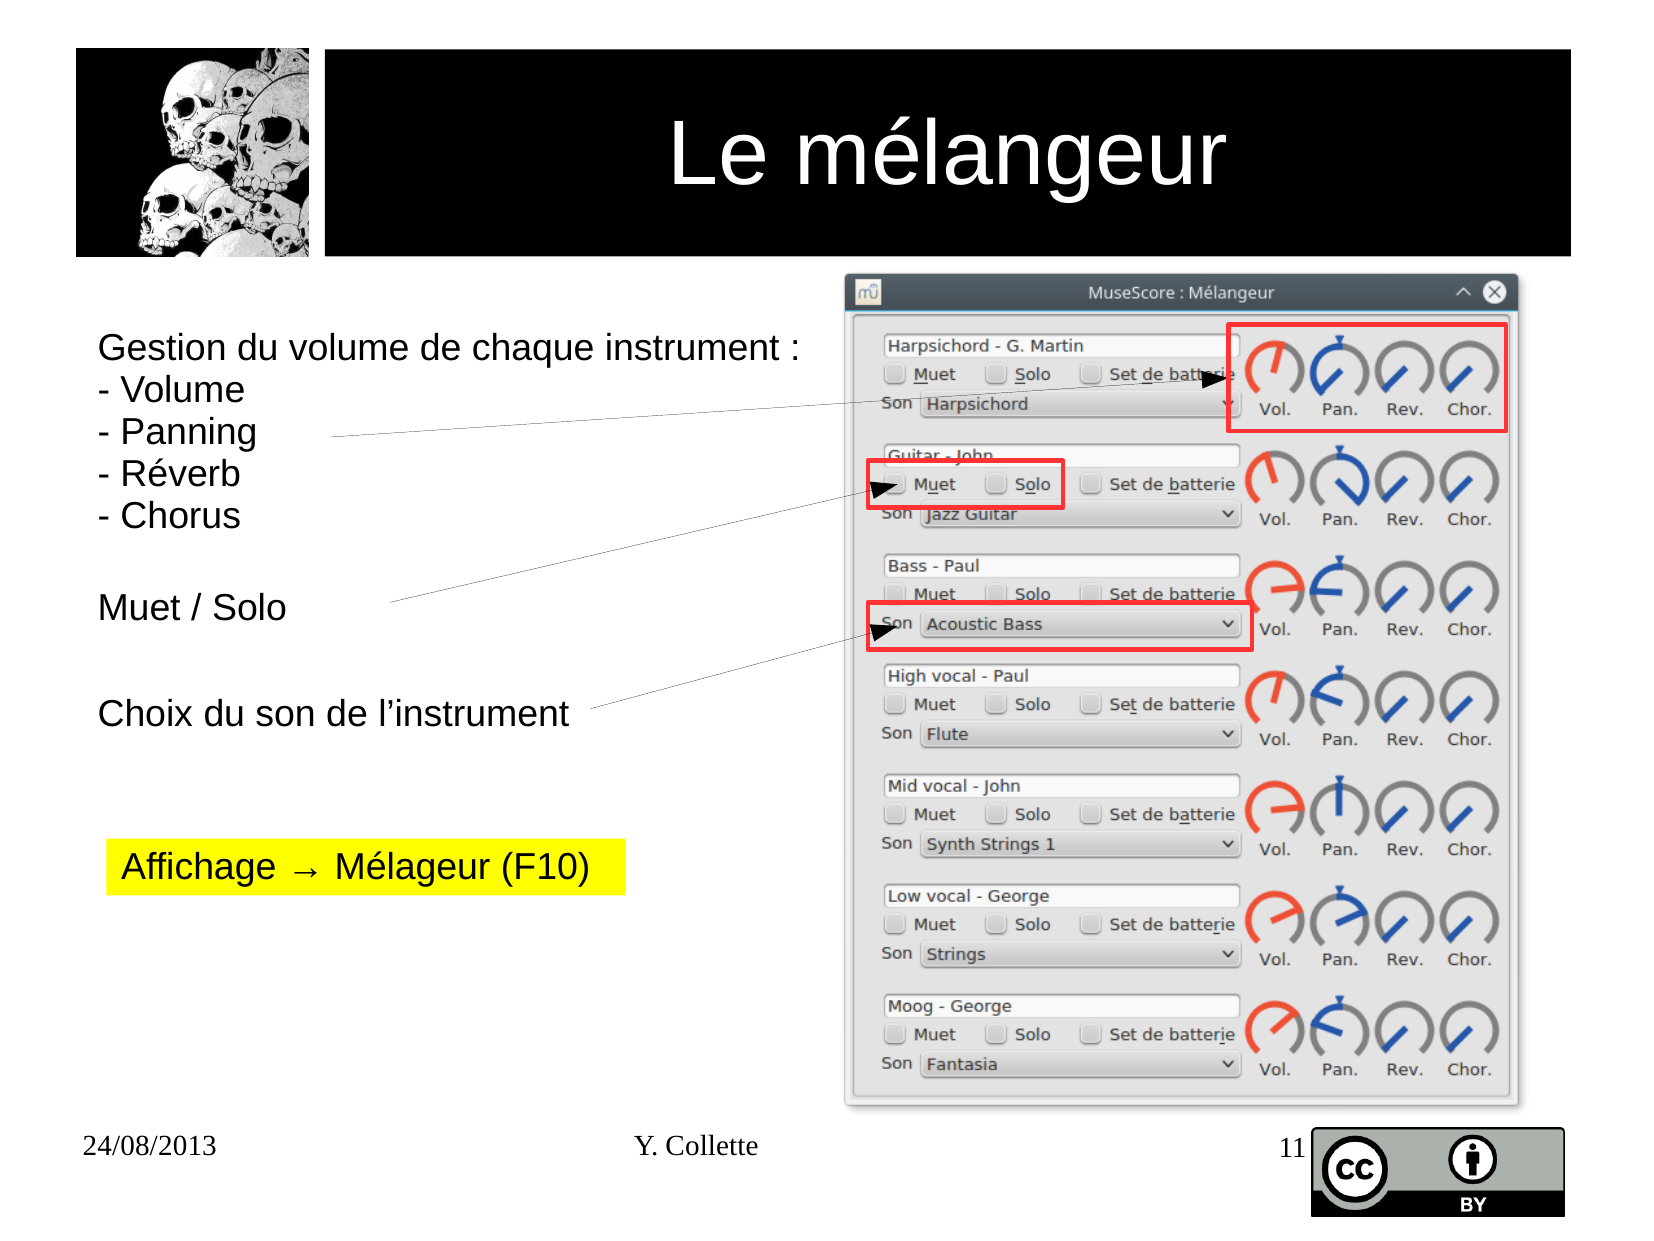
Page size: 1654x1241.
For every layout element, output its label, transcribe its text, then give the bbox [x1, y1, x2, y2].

picture [870, 605, 1250, 647]
text_box Choix du son de l’instrument [82, 685, 603, 745]
picture [1231, 327, 1504, 429]
text_box Affichage → Mélageur (F10) [106, 838, 626, 896]
picture [836, 265, 1535, 1123]
picture [76, 48, 309, 257]
picture [1311, 1127, 1565, 1217]
picture [870, 463, 1061, 505]
text_box Muet / Solo [82, 578, 319, 650]
title Le mélangeur [324, 49, 1571, 257]
text_box Gestion du volume de chaque instrument : - Volume - Panning - Réverb - Chorus [82, 318, 827, 544]
text_box Gestion du volume de chaque instrument : - Volume - Panning - Réverb - Chorus [646, 501, 827, 544]
